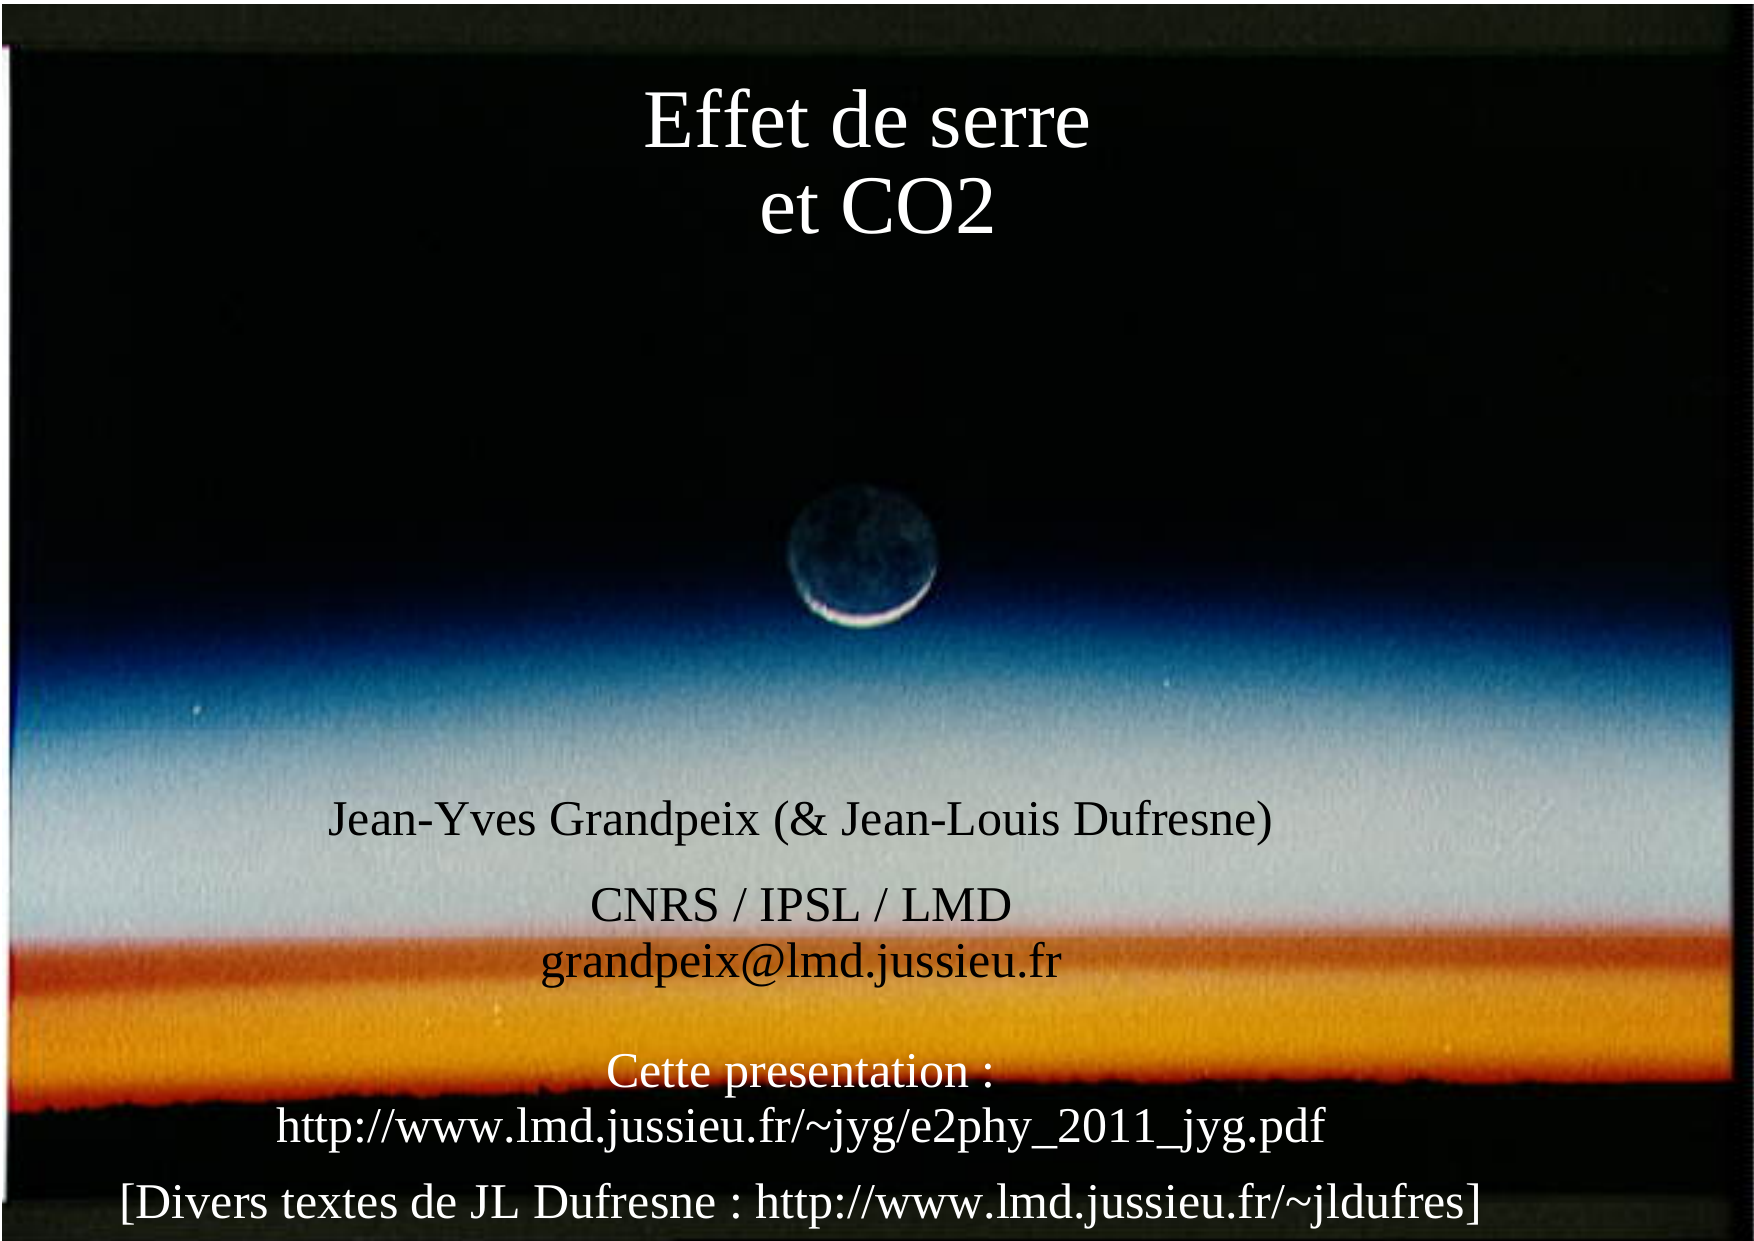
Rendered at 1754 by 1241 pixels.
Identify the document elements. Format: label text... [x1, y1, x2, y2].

text_box Jean-Yves Grandpeix (& Jean-Louis Dufresne) CNRS / IPSL / LMD grandpeix@lmd.jussieu.fr Cette presentation : http://www.lmd.jussieu.fr/~jyg/e2phy_2011_jyg.pdf [Divers textes de JL Dufresne : http://www.lmd.jussieu.fr/~jldufres] [91, 786, 1512, 1238]
picture [2, 4, 1754, 1241]
text_box Effet de serre et CO2 [130, 77, 1627, 252]
